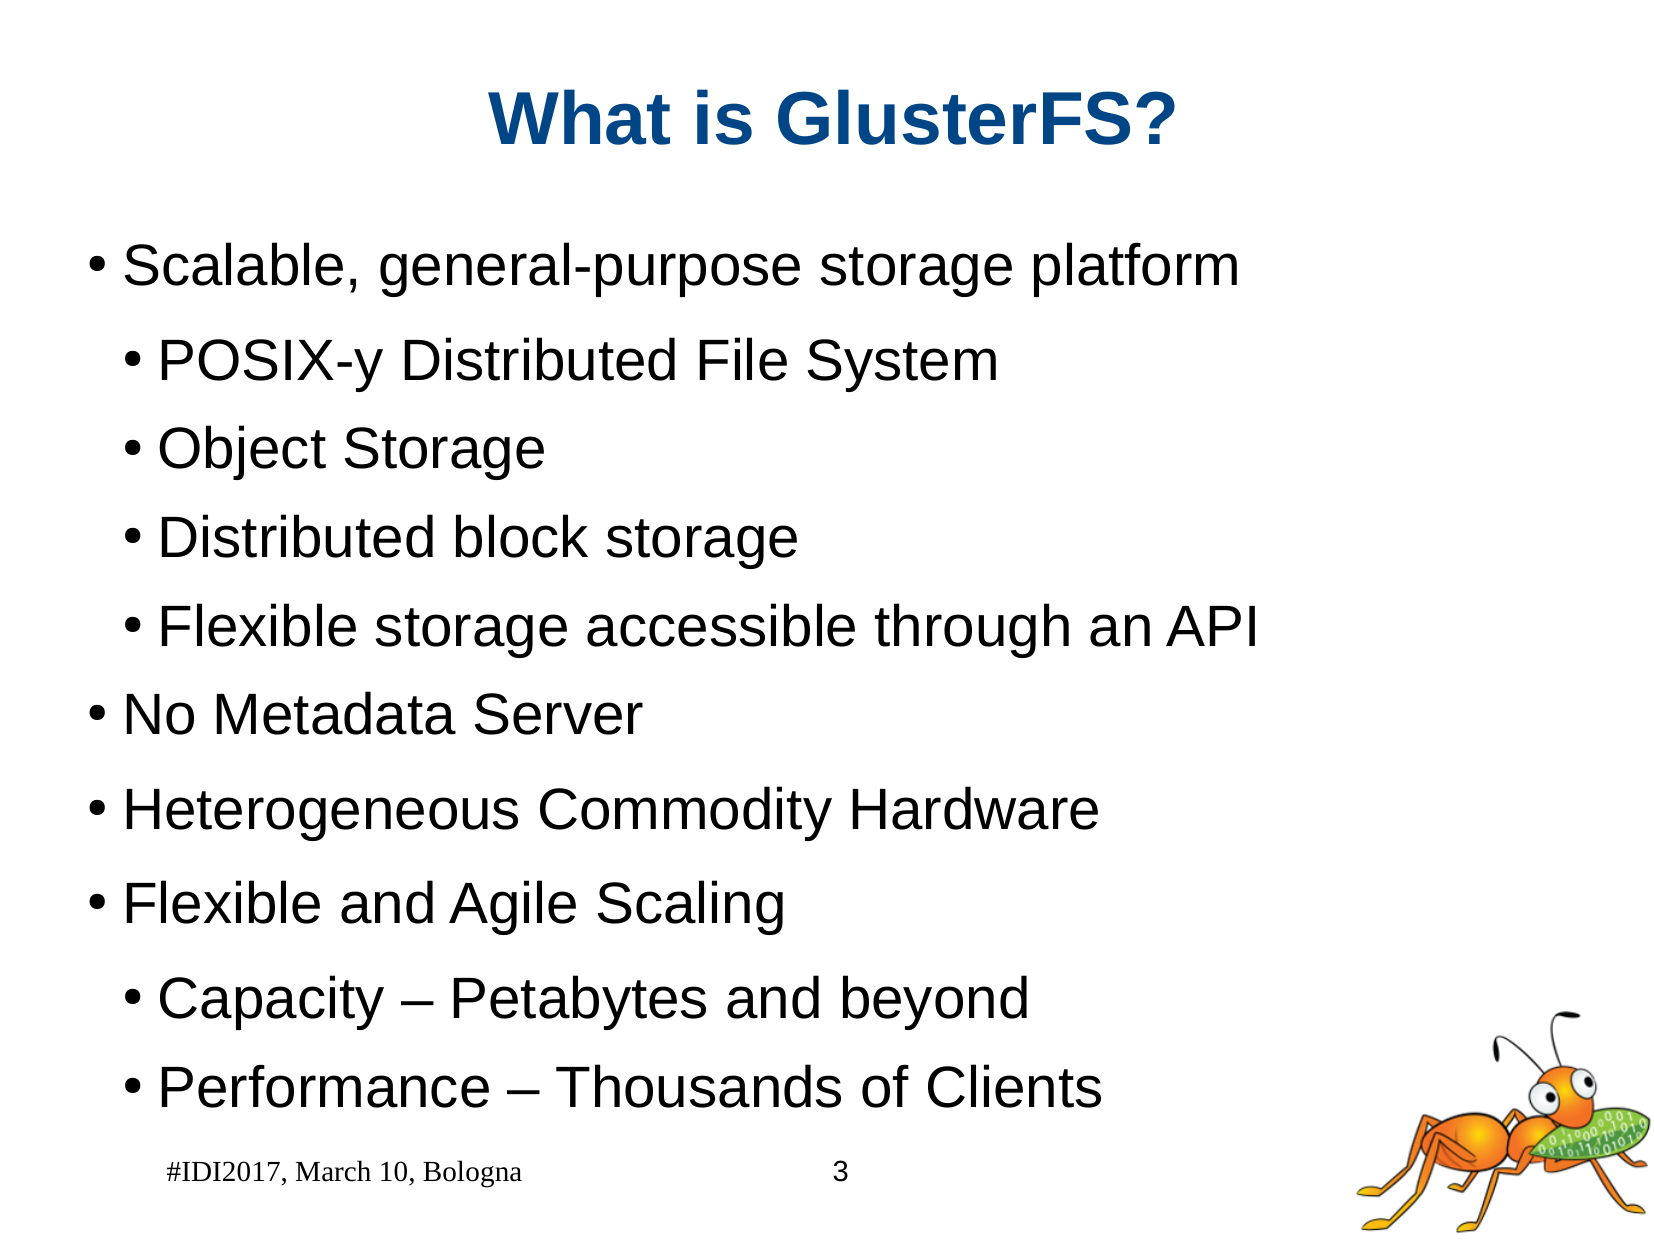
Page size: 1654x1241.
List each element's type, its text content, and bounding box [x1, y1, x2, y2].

list Scalable, general-purpose storage platform POSIX-y Distributed File System Object Storage Distributed block storage Flexible storage accessible through an API No Metadata Server Heterogeneous Commodity Hardware Flexible and Agile Scaling Capacity – Petabytes and beyond Performance – Thousands of Clients [86, 232, 1576, 1120]
title What is GlusterFS? [90, 15, 1579, 223]
picture [1353, 1009, 1654, 1235]
